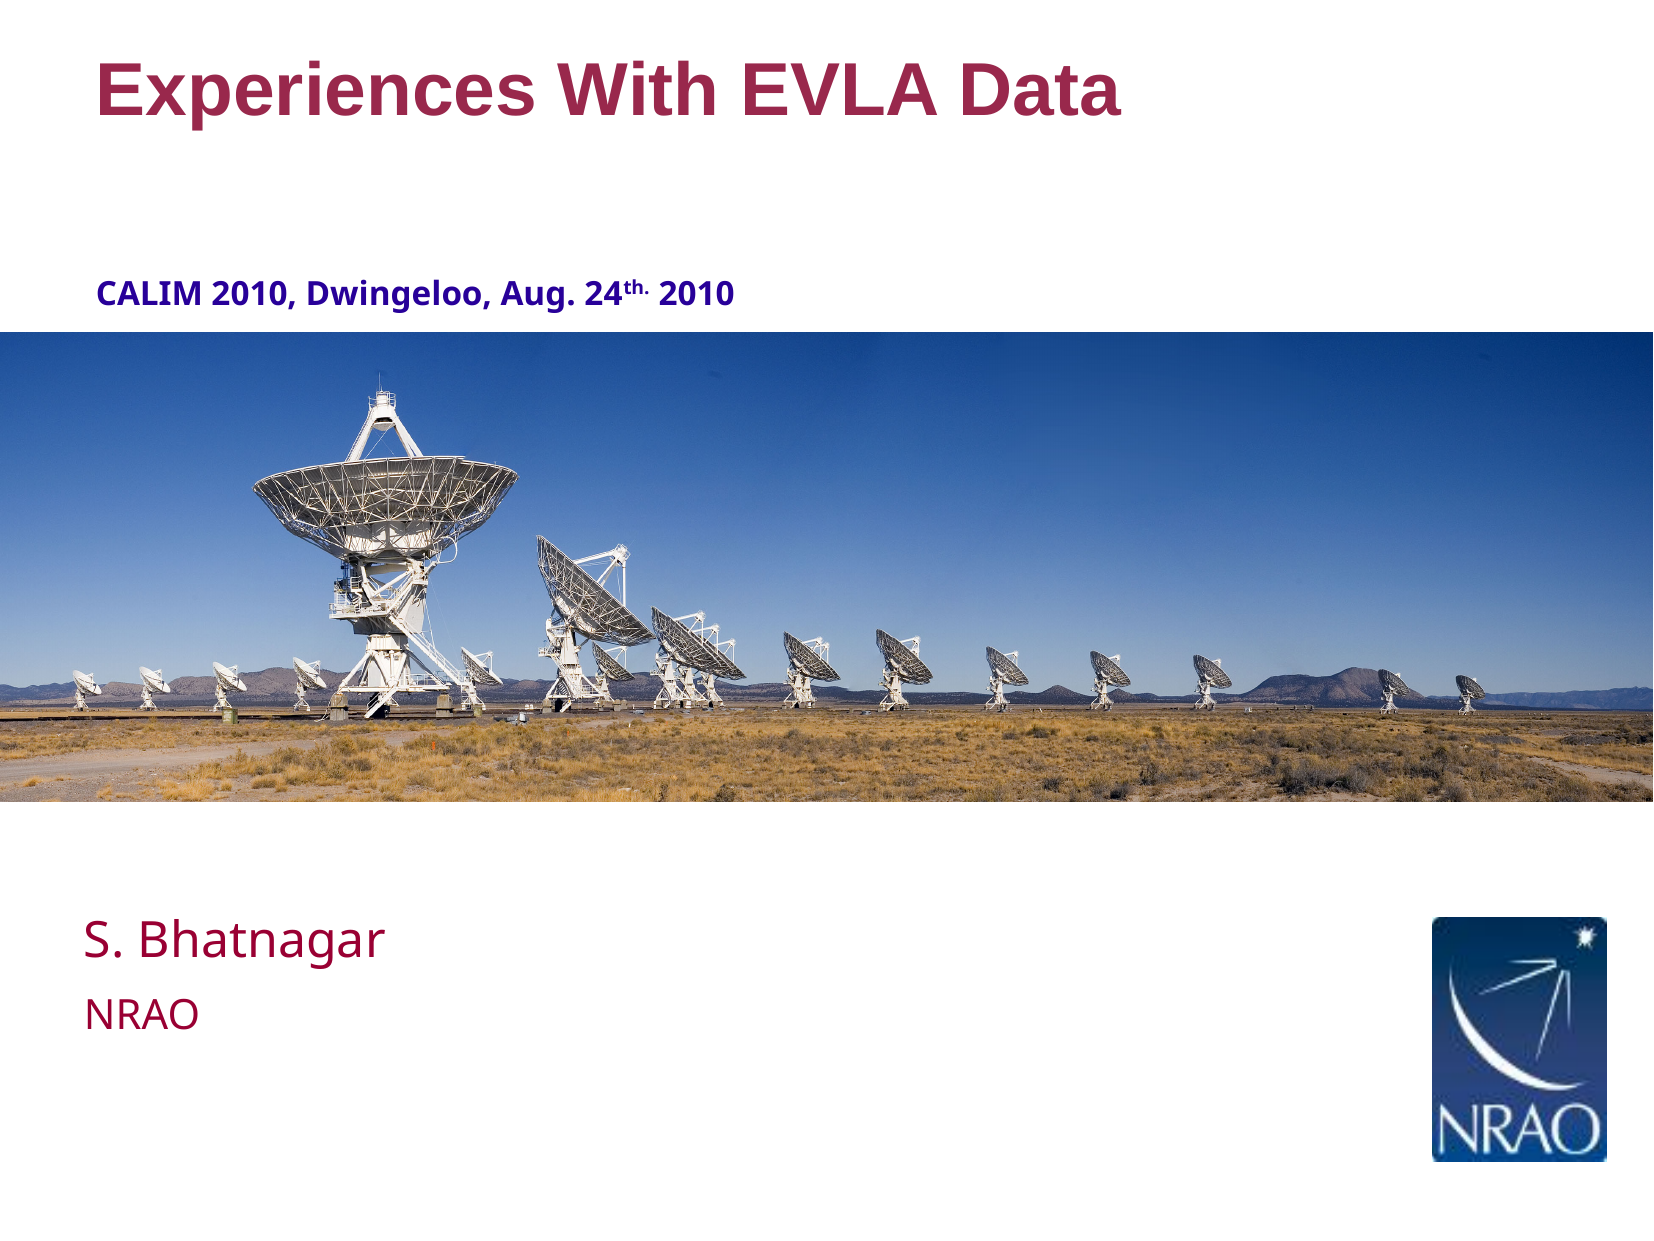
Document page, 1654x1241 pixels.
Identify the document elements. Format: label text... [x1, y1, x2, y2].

picture [0, 332, 1653, 802]
chart [696, 583, 828, 649]
text_box CALIM 2010, Dwingeloo, Aug. 24th. 2010 [81, 261, 1095, 322]
list S. Bhatnagar NRAO [69, 896, 896, 1045]
title Experiences With EVLA Data [80, 40, 1620, 171]
picture [1432, 917, 1607, 1162]
